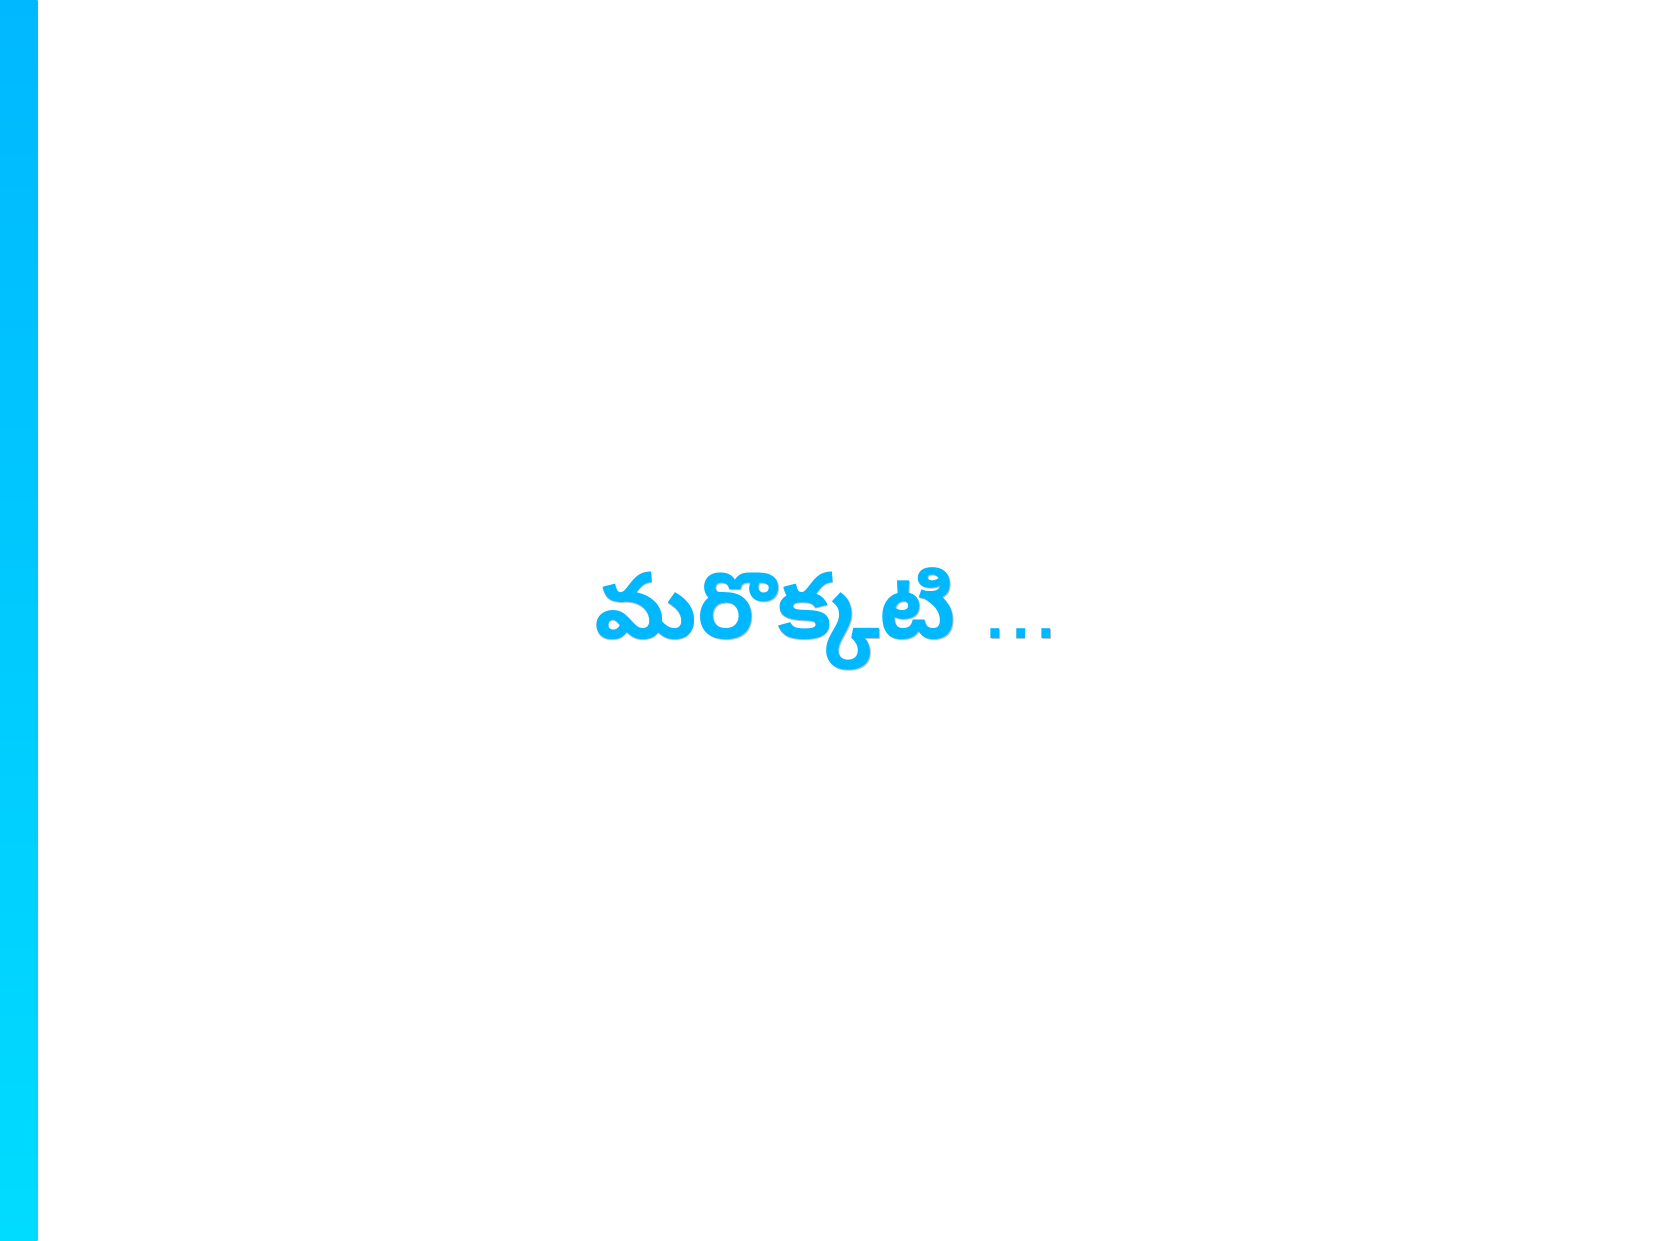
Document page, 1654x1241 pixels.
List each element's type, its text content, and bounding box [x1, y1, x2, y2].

title మరొక్కటి ... [82, 515, 1571, 724]
picture [0, 0, 1654, 1241]
